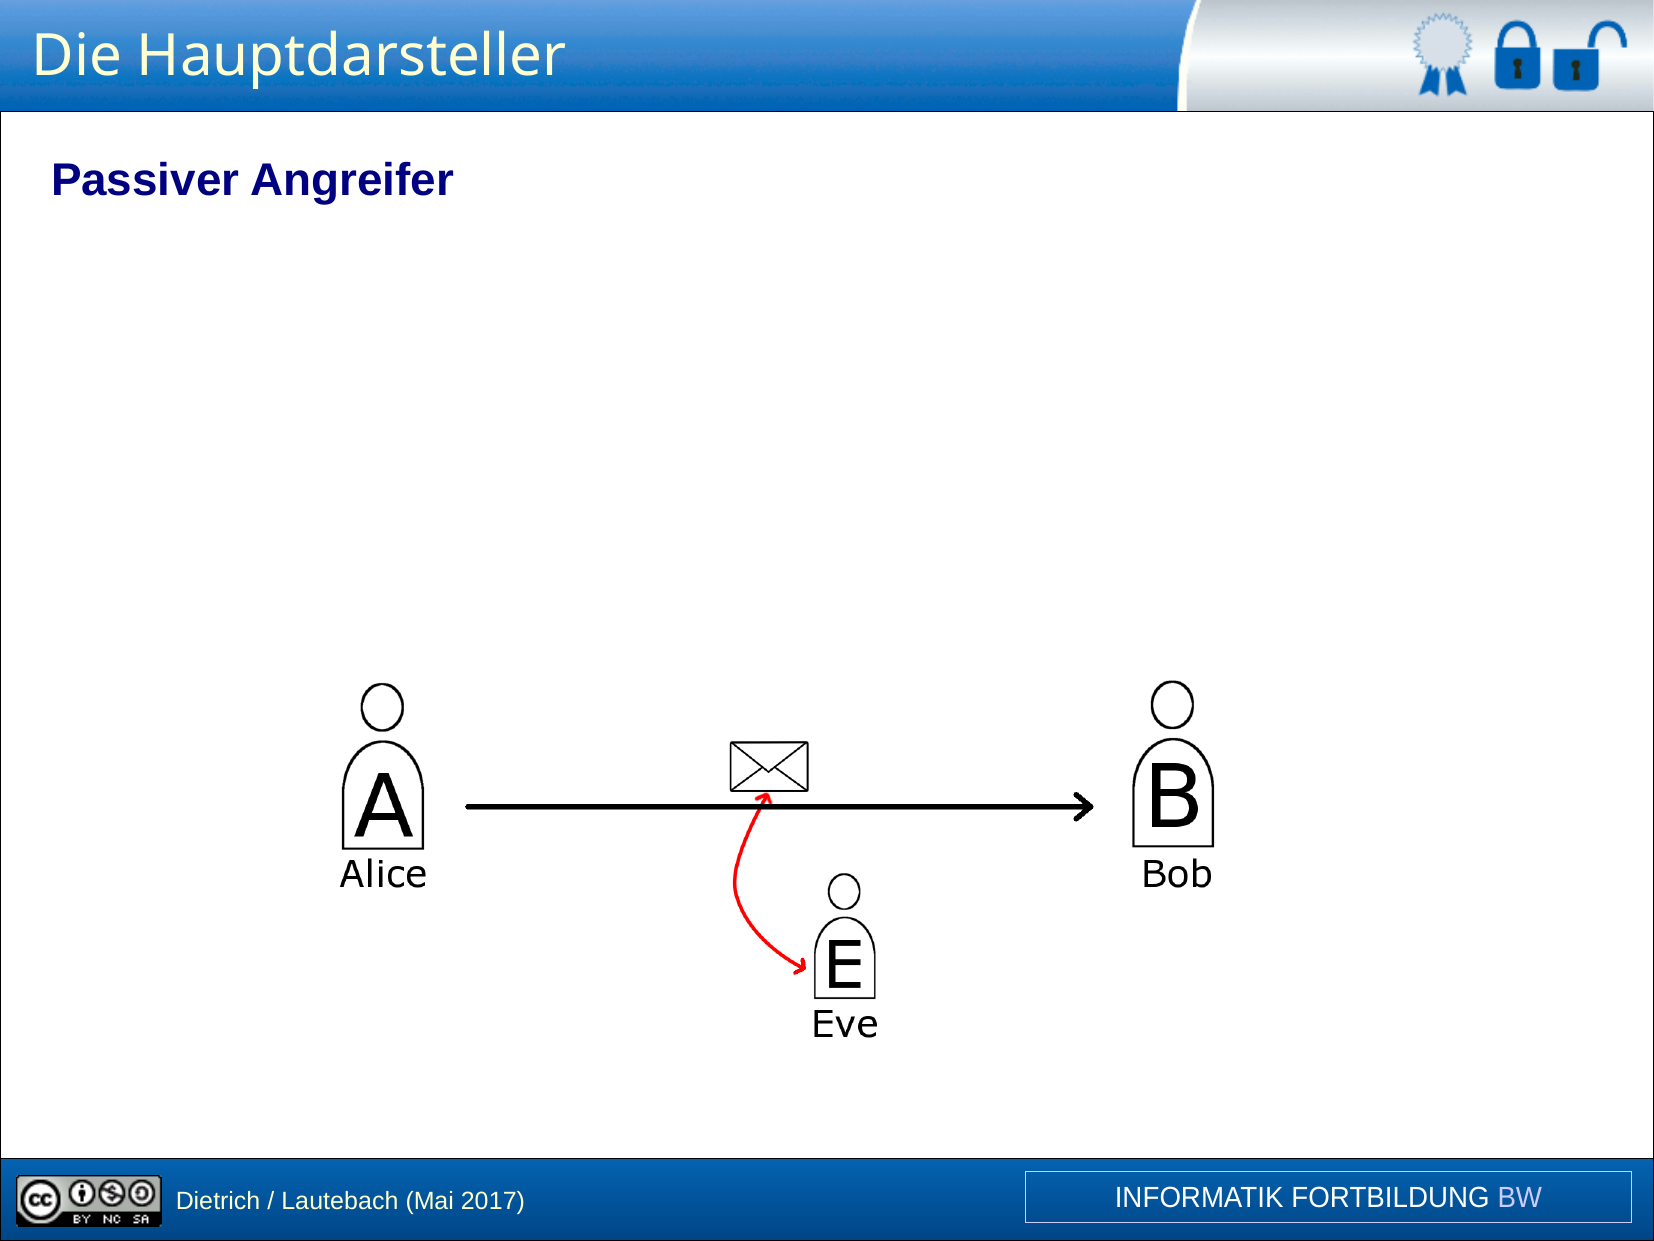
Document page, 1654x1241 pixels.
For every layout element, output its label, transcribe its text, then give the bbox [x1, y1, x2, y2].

text_box Passiver Angreifer [36, 146, 1617, 214]
picture [0, 0, 1654, 111]
picture [291, 325, 1371, 1045]
title Die Hauptdarsteller [31, 14, 1151, 92]
picture [16, 1175, 162, 1227]
